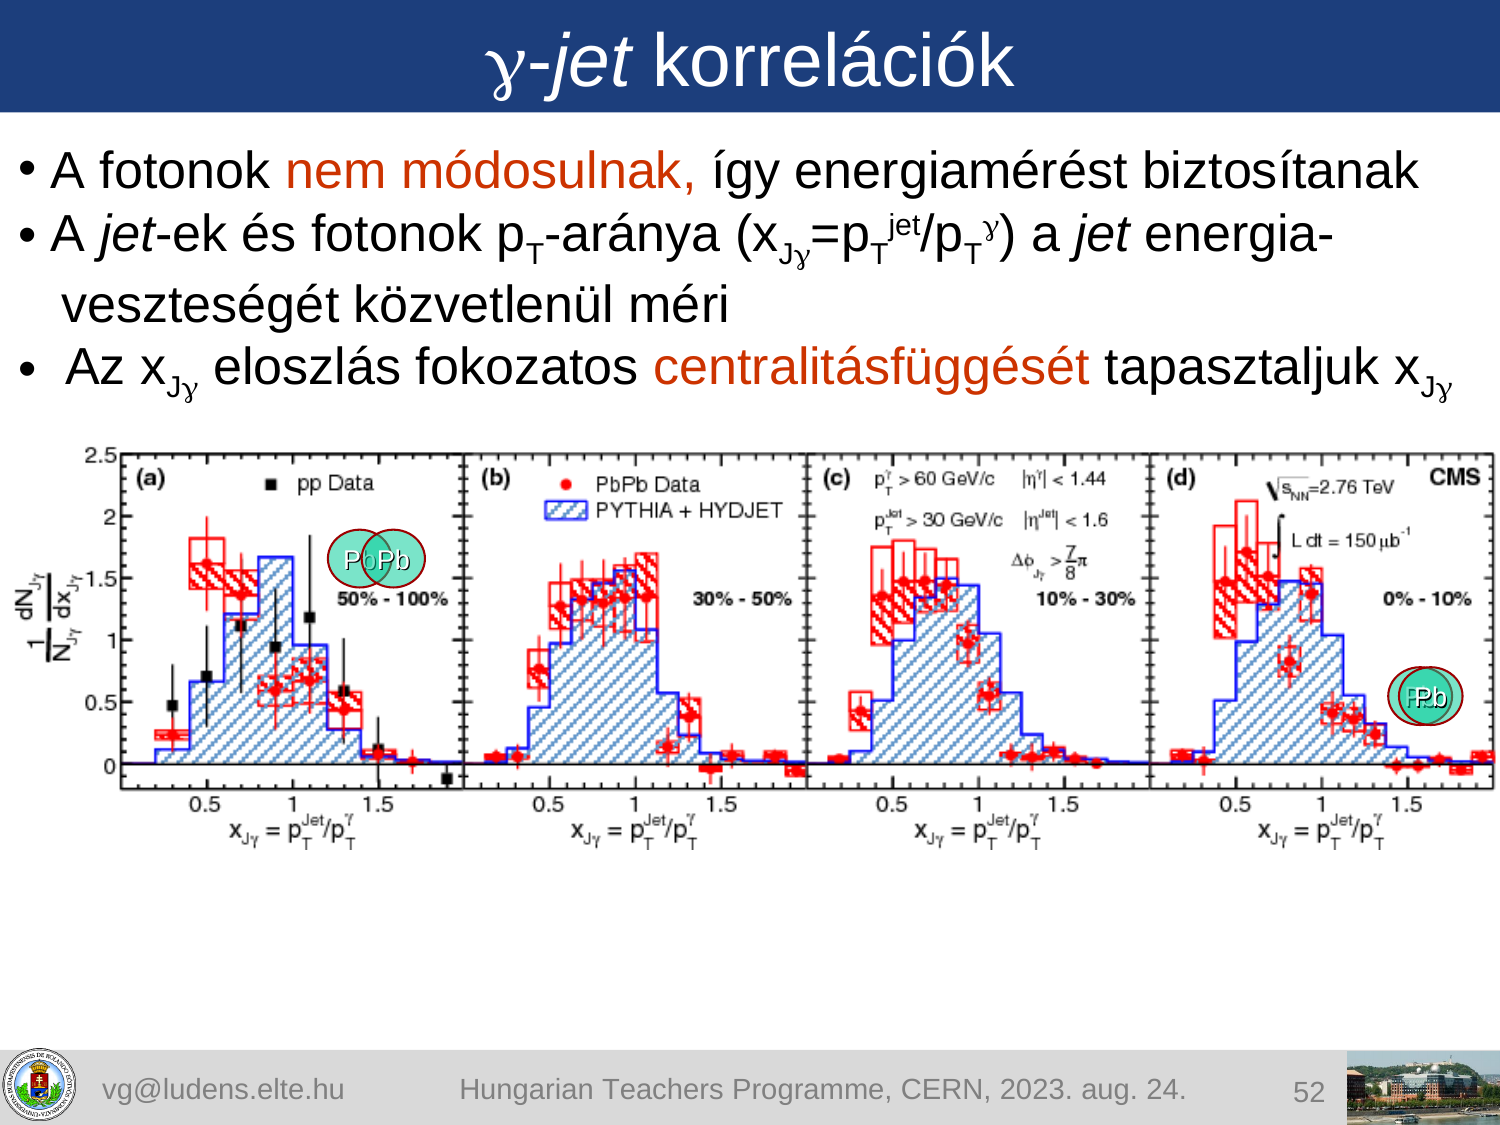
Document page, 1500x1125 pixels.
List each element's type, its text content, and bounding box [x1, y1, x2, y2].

text_box A fotonok nem módosulnak, így energiamérést biztosítanak A jet-ek és fotonok pT-aránya (xJ=pTjet/pT) a jet energia- veszteségét közvetlenül méri Az xJ eloszlás fokozatos centralitásfüggését tapasztaljuk xJ [2, 128, 1469, 412]
picture [1347, 1051, 1500, 1125]
text_box Pb [1388, 667, 1423, 726]
text_box Pb [1398, 667, 1463, 726]
text_box Pb [327, 529, 376, 588]
text_box Pb [349, 553, 357, 560]
text_box Pb [361, 529, 425, 588]
title -jet korrelációk [0, 0, 1500, 113]
picture [12, 439, 1500, 850]
picture [2, 1048, 76, 1121]
